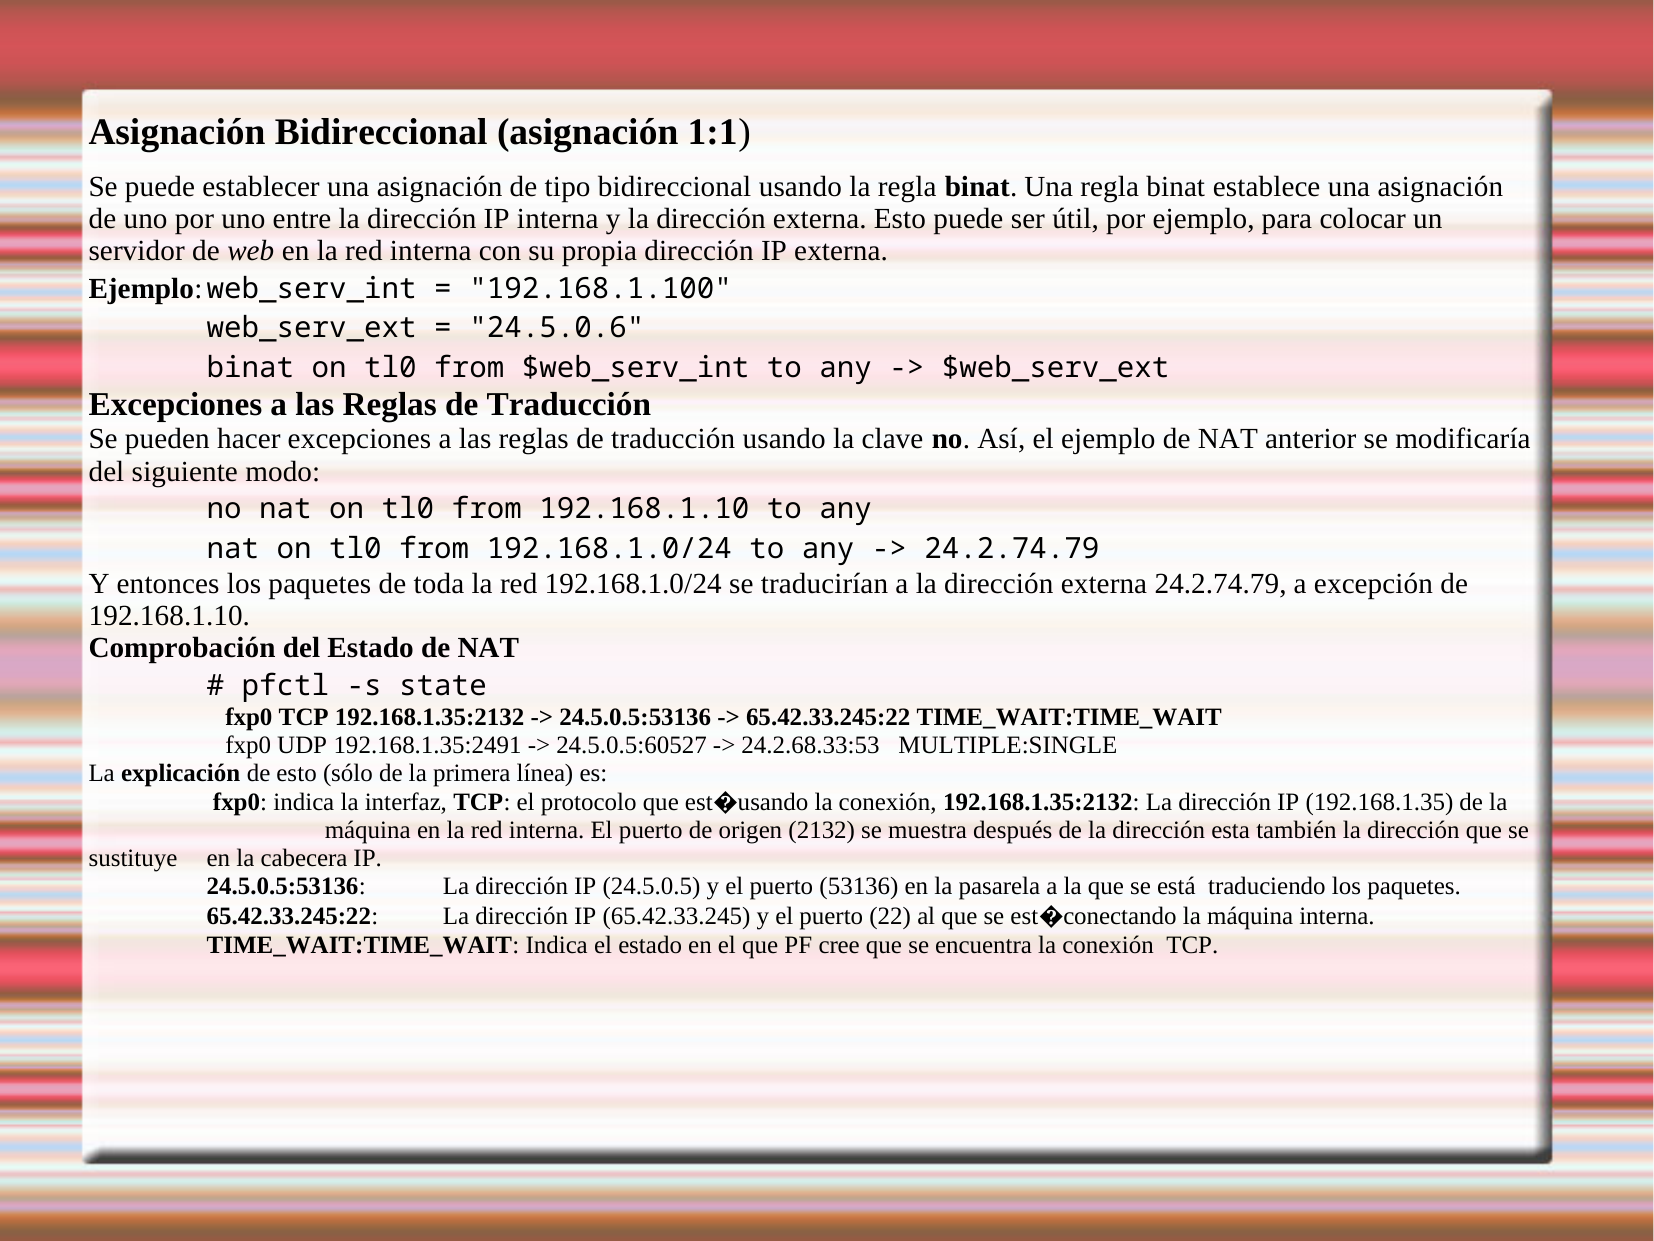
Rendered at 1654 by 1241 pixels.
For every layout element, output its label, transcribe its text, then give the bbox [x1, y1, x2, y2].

picture [0, 0, 1654, 1241]
text_box Asignación Bidireccional (asignación 1:1) Se puede establecer una asignación de tipo bidireccional usando la regla binat. Una regla binat establece una asignación de uno por uno entre la dirección IP interna y la dirección externa. Esto puede ser útil, por ejemplo, para colocar un servidor de web en la red interna con su propia dirección IP externa. Ejemplo: web_serv_int = "192.168.1.100" web_serv_ext = "24.5.0.6" binat on tl0 from $web_serv_int to any -> $web_serv_ext Excepciones a las Reglas de Traducción Se pueden hacer excepciones a las reglas de traducción usando la clave no. Así, el ejemplo de NAT anterior se modificaría del siguiente modo: no nat on tl0 from 192.168.1.10 to any nat on tl0 from 192.168.1.0/24 to any -> 24.2.74.79 Y entonces los paquetes de toda la red 192.168.1.0/24 se traducirían a la dirección externa 24.2.74.79, a excepción de 192.168.1.10. Comprobación del Estado de NAT # pfctl -s state fxp0 TCP 192.168.1.35:2132 -> 24.5.0.5:53136 -> 65.42.33.245:22 TIME_WAIT:TIME_WAIT fxp0 UDP 192.168.1.35:2491 -> 24.5.0.5:60527 -> 24.2.68.33:53 MULTIPLE:SINGLE La explicación de esto (sólo de la primera línea) es: fxp0: indica la interfaz, TCP: el protocolo que est�usando la conexión, 192.168.1.35:2132: La dirección IP (192.168.1.35) de la máquina en la red interna. El puerto de origen (2132) se muestra después de la dirección esta también la dirección que se sustituye en la cabecera IP. 24.5.0.5:53136: La dirección IP (24.5.0.5) y el puerto (53136) en la pasarela a la que se está traduciendo los paquetes. 65.42.33.245:22: La dirección IP (65.42.33.245) y el puerto (22) al que se est�conectando la máquina interna. TIME_WAIT:TIME_WAIT: Indica el estado en el que PF cree que se encuentra la conexión TCP. [88, 110, 1536, 1143]
